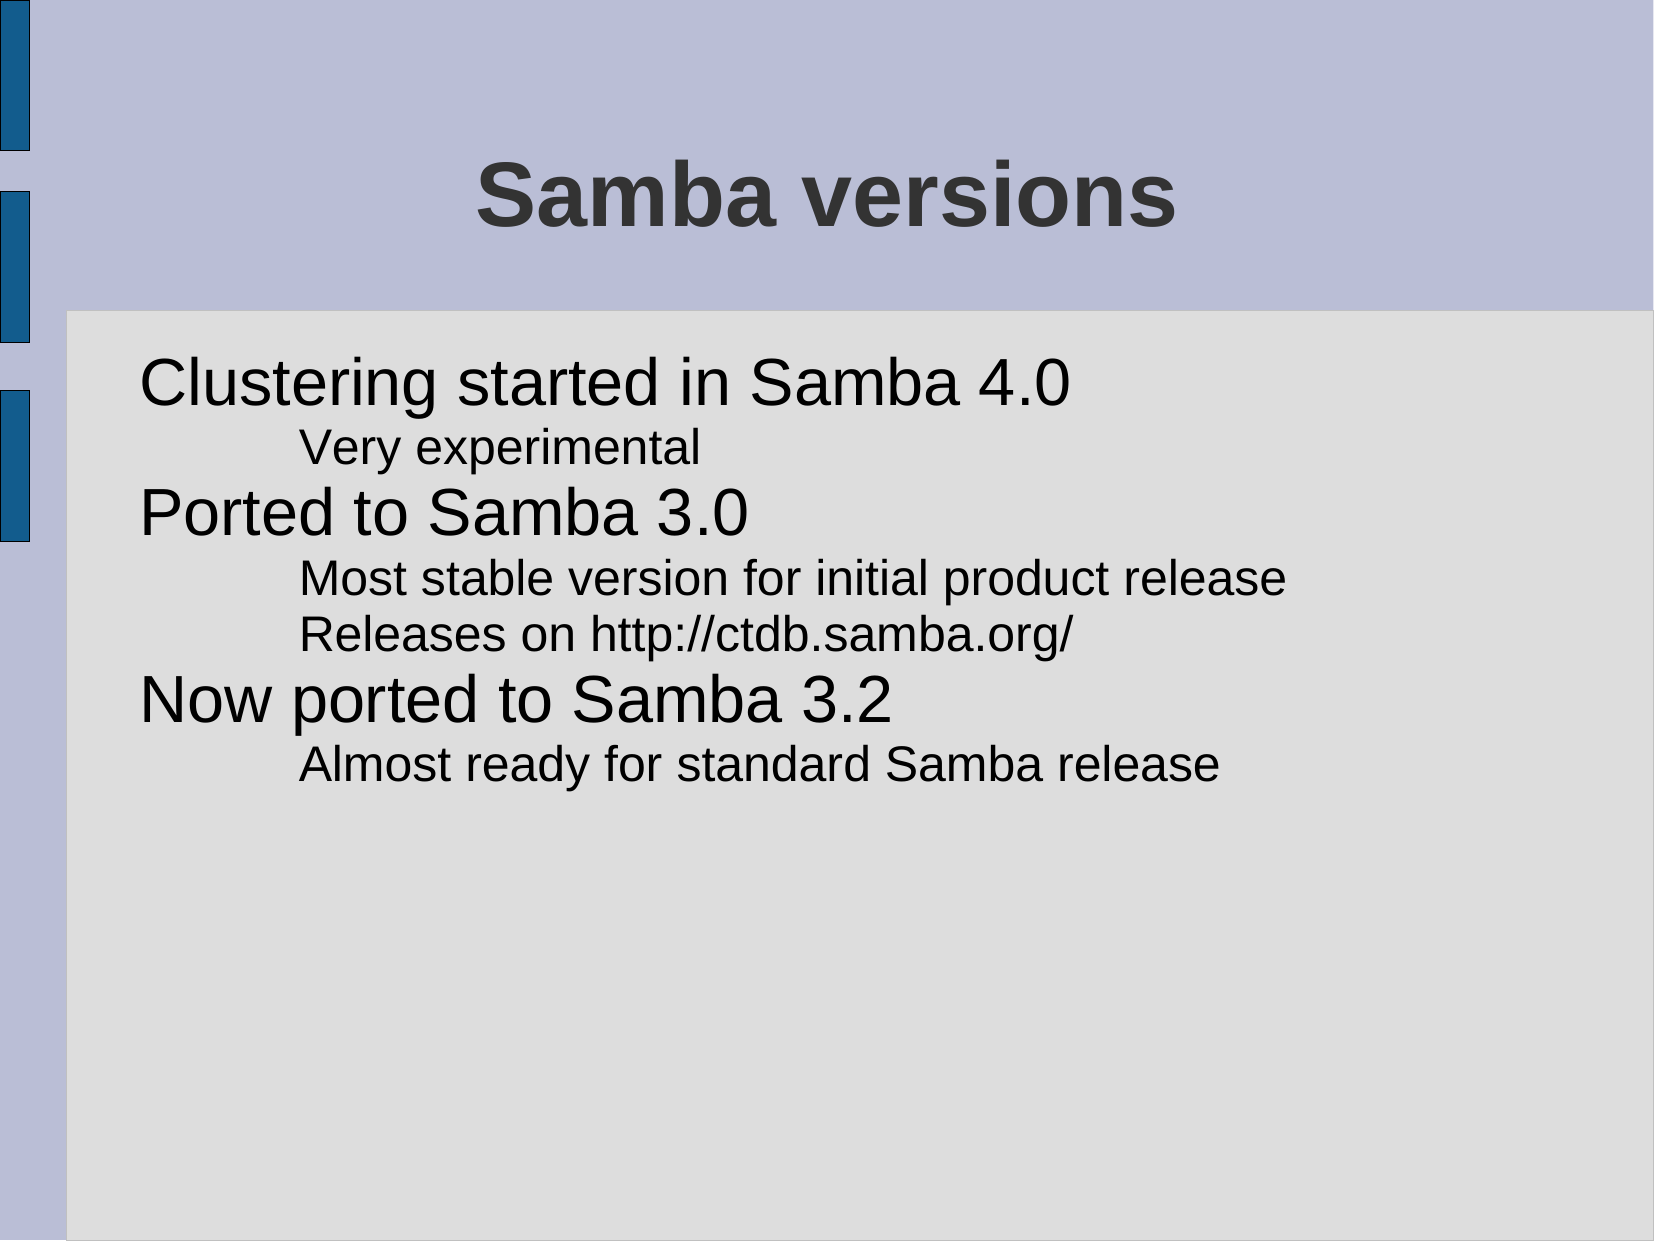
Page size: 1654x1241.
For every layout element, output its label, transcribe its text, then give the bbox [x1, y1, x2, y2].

title Samba versions [121, 98, 1534, 291]
list Clustering started in Samba 4.0 Very experimental Ported to Samba 3.0 Most stable version for initial product release Releases on http://ctdb.samba.org/ Now ported to Samba 3.2 Almost ready for standard Samba release [121, 344, 1534, 1112]
